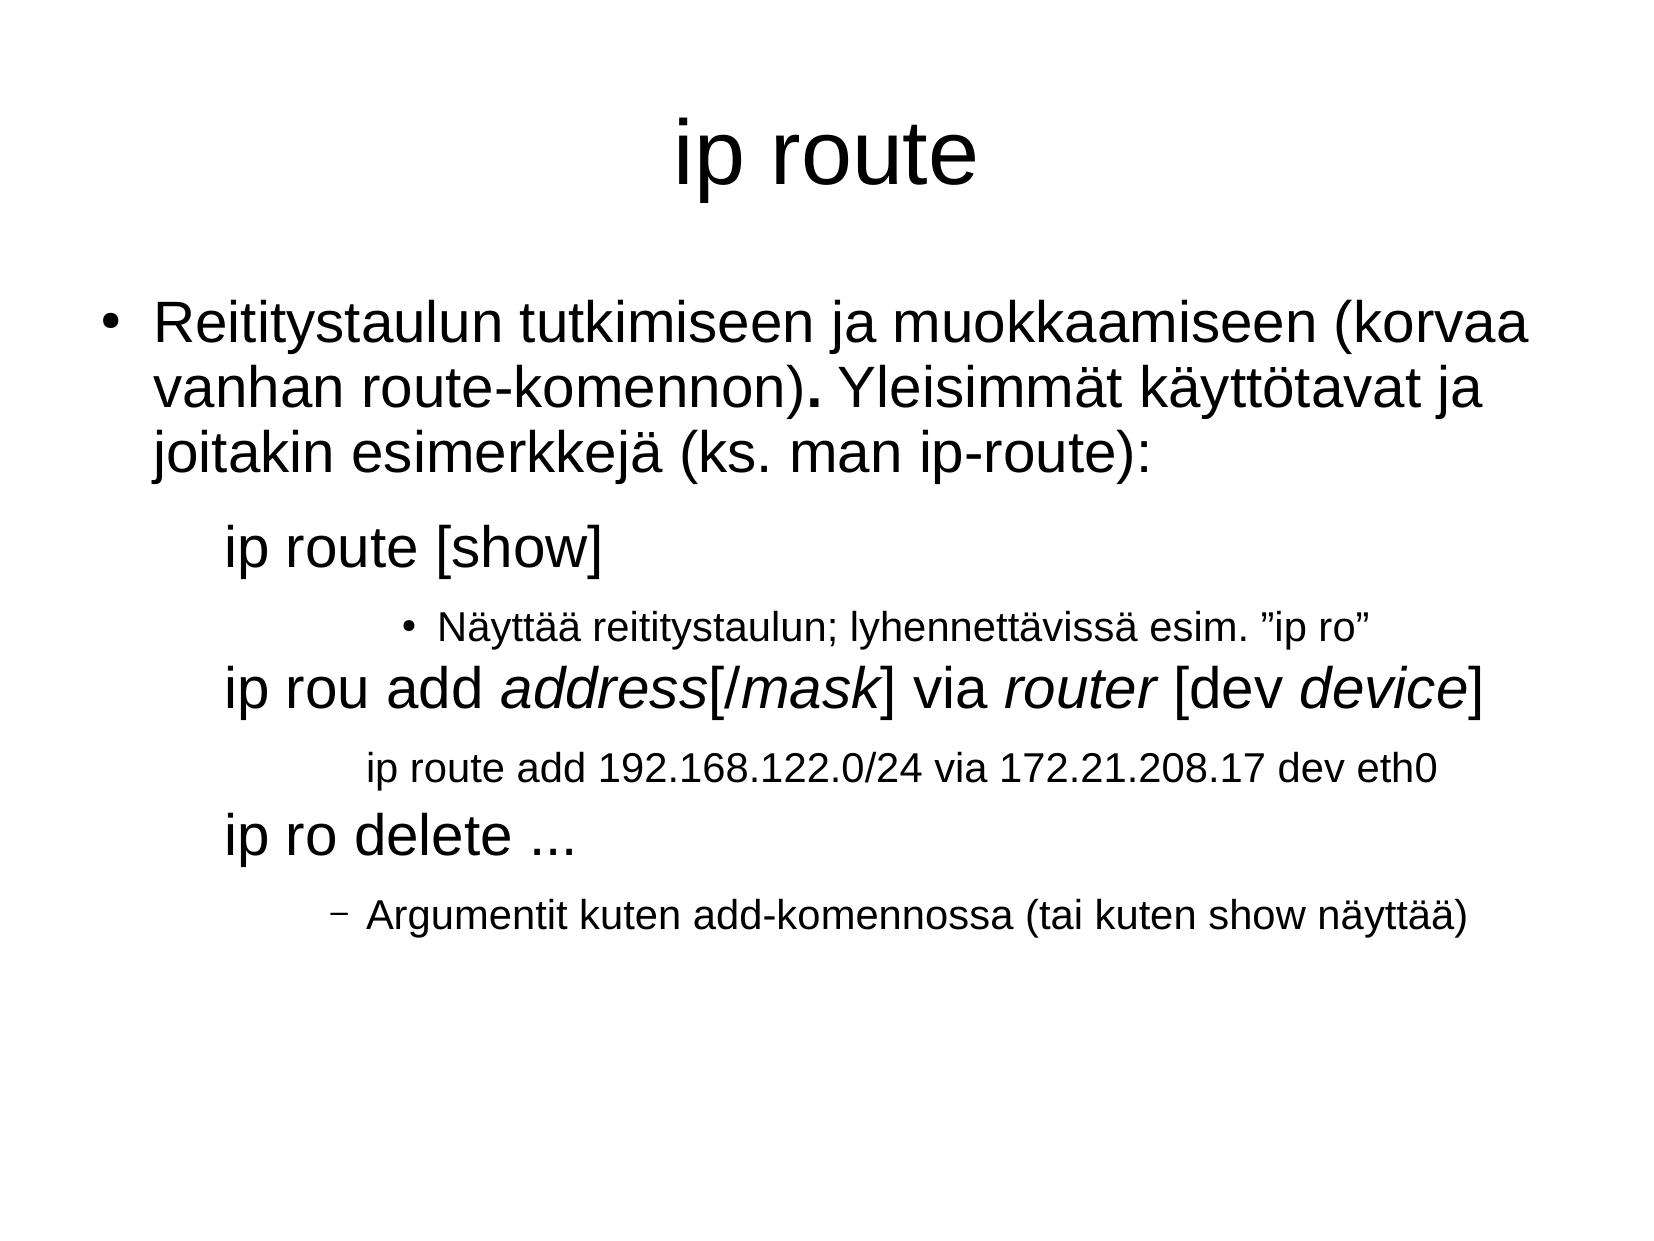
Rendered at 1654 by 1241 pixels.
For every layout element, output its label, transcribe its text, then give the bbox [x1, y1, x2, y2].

list Reititystaulun tutkimiseen ja muokkaamiseen (korvaa vanhan route-komennon). Yleisimmät käyttötavat ja joitakin esimerkkejä (ks. man ip-route): ip route [show] Näyttää reititystaulun; lyhennettävissä esim. ”ip ro” ip rou add address[/mask] via router [dev device] ip route add 192.168.122.0/24 via 172.21.208.17 dev eth0 ip ro delete ... Argumentit kuten add-komennossa (tai kuten show näyttää) [82, 290, 1571, 1010]
title ip route [82, 49, 1571, 257]
